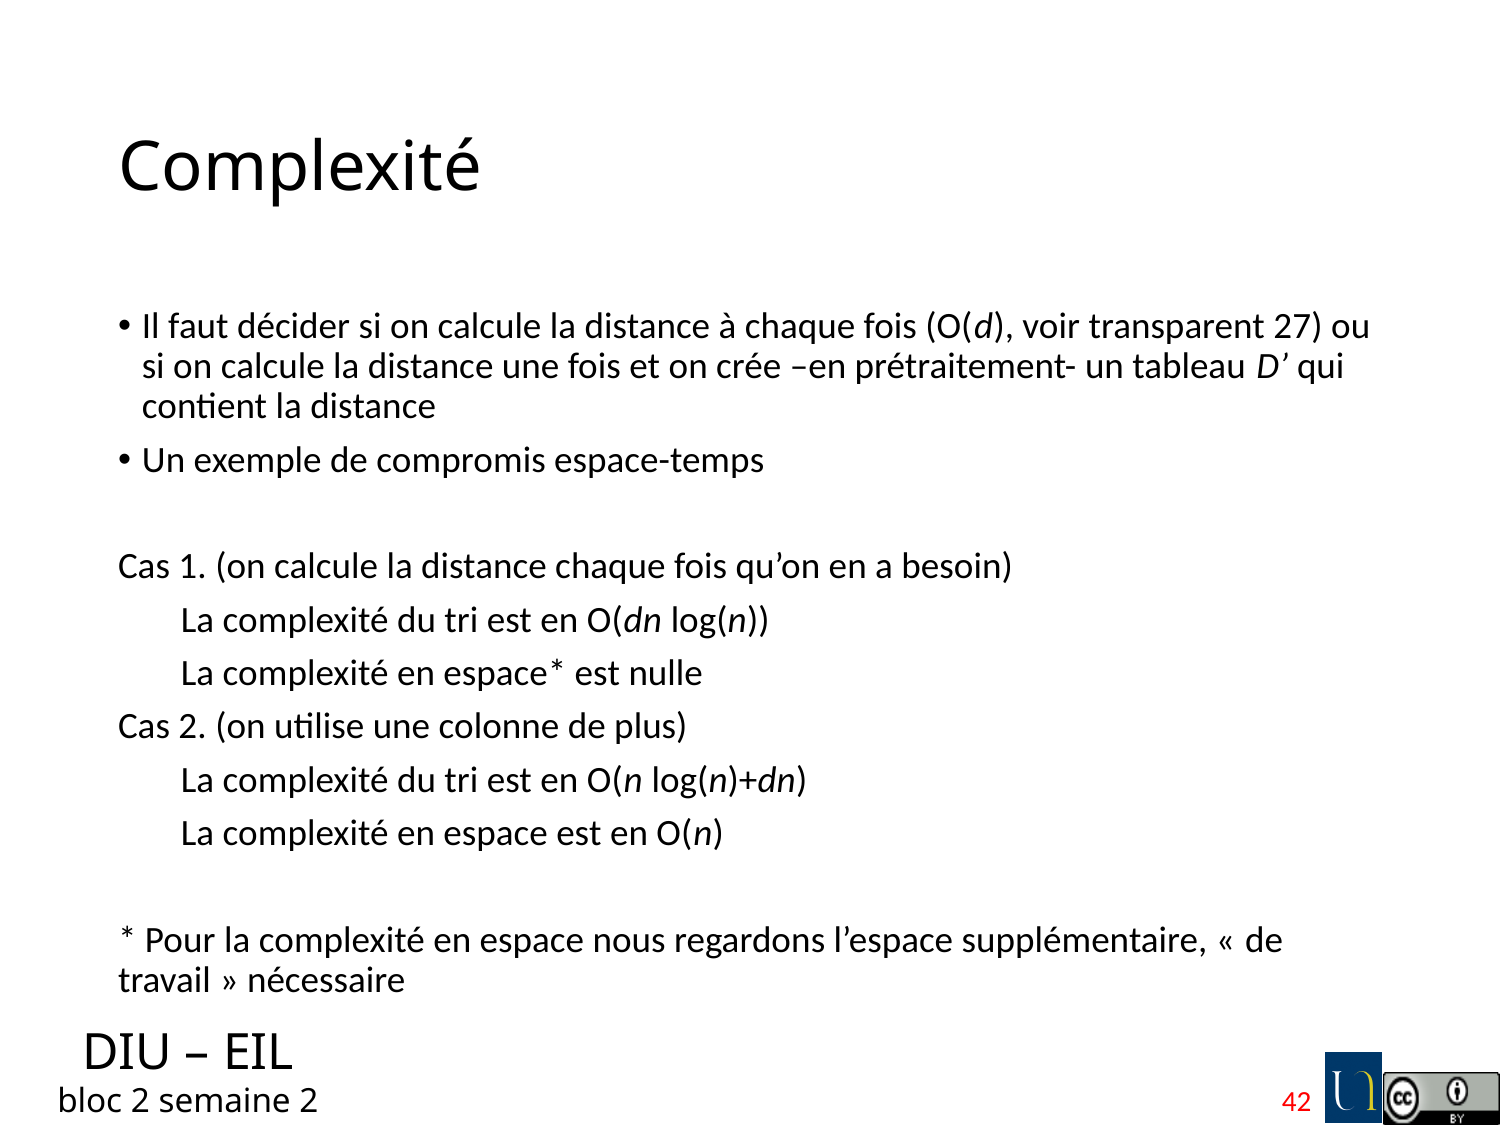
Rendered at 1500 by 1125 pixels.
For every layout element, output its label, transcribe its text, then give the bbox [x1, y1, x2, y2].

title Complexité [103, 59, 1397, 278]
picture [1383, 1072, 1500, 1125]
slide_number <numéro> [1240, 1070, 1327, 1125]
picture [1325, 1052, 1382, 1123]
list Il faut décider si on calcule la distance à chaque fois (O(d), voir transparent 27) ou si on calcule la distance une fois et on crée –en prétraitement- un tableau D’ qui contient la distance Un exemple de compromis espace-temps Cas 1. (on calcule la distance chaque fois qu’on en a besoin) La complexité du tri est en O(dn log(n)) La complexité en espace* est nulle Cas 2. (on utilise une colonne de plus) La complexité du tri est en O(n log(n)+dn) La complexité en espace est en O(n) * Pour la complexité en espace nous regardons l’espace supplémentaire, « de travail » nécessaire [103, 299, 1397, 1014]
